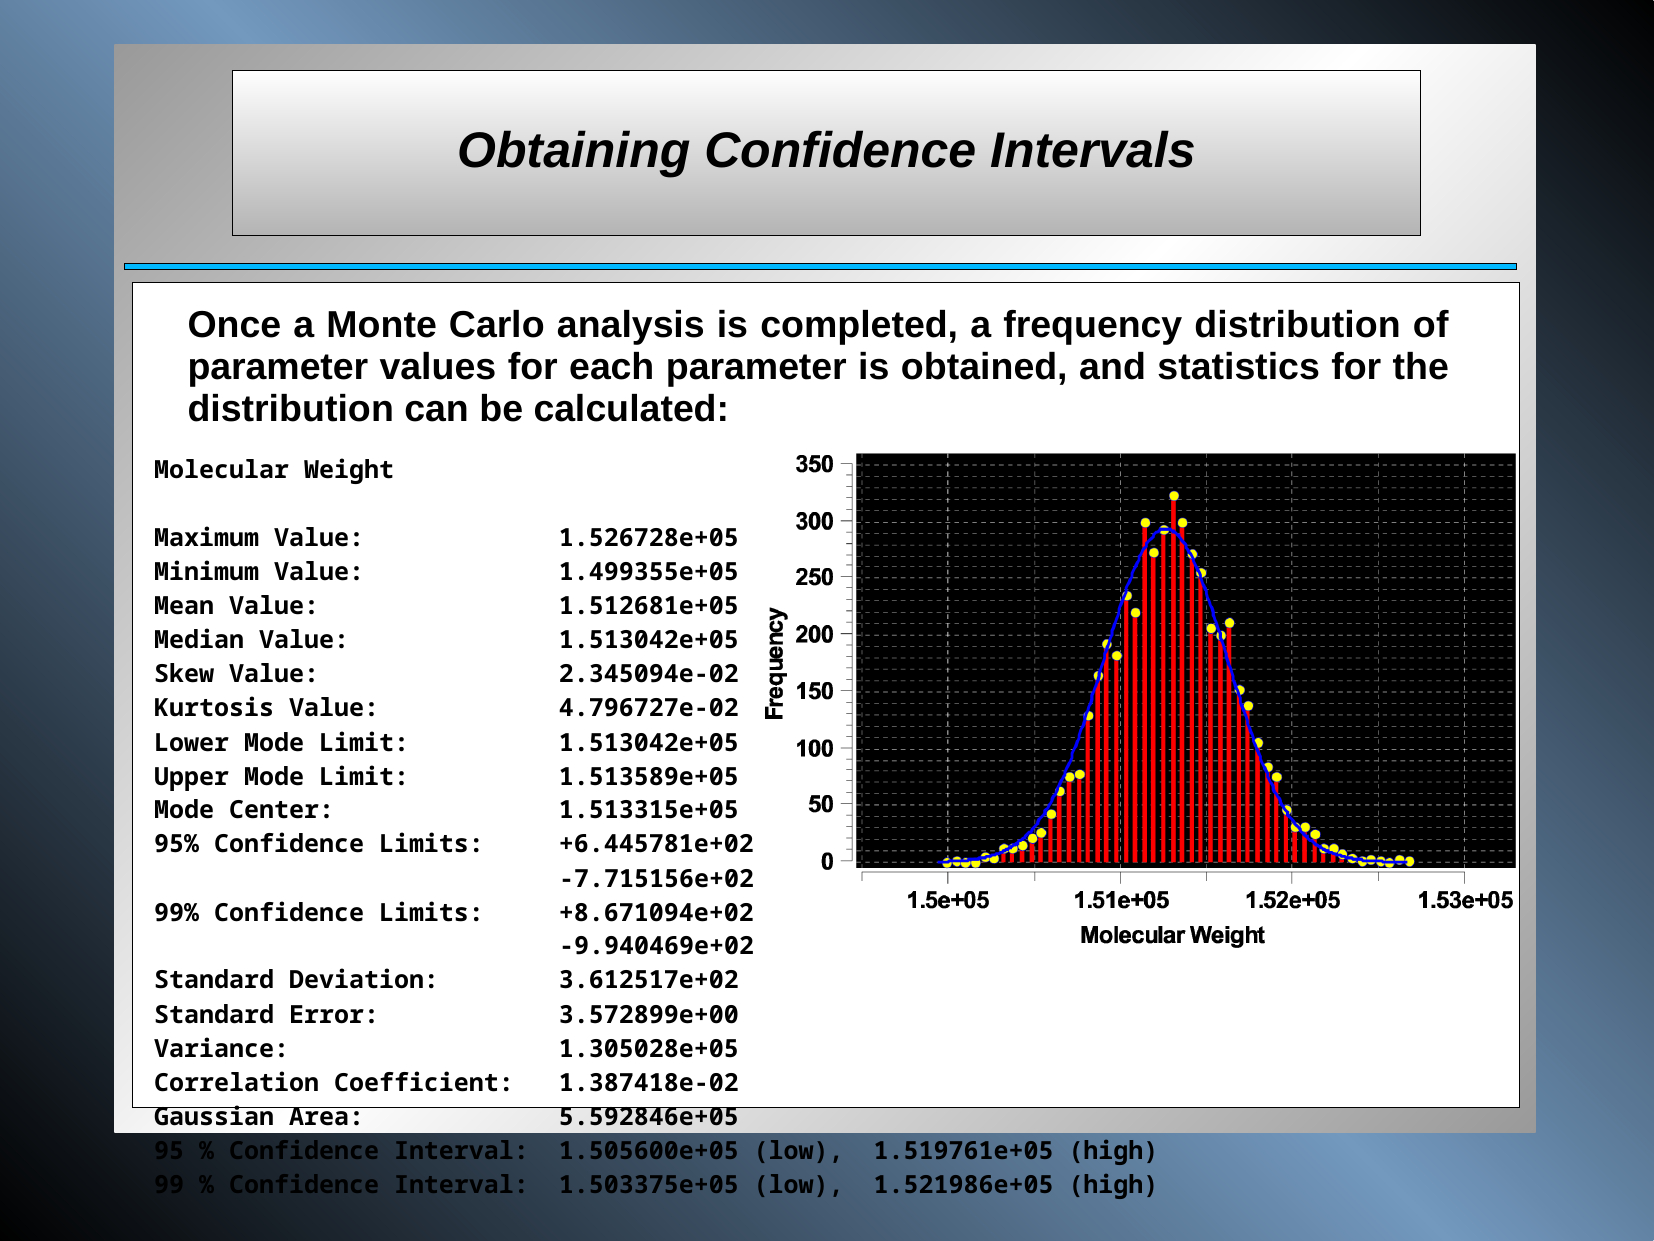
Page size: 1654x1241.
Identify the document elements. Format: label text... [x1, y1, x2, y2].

picture [1163, 453, 1516, 948]
text_box [232, 70, 1421, 236]
text_box Obtaining Confidence Intervals [274, 122, 1379, 185]
text_box [132, 282, 1520, 1108]
text_box Once a Monte Carlo analysis is completed, a frequency distribution of parameter values for each parameter is obtained, and statistics for the distribution can be calculated: [187, 303, 1501, 453]
text_box Molecular Weight Maximum Value: 1.526728e+05 Minimum Value: 1.499355e+05 Mean Value: 1.512681e+05 Median Value: 1.513042e+05 Skew Value: 2.345094e-02 Kurtosis Value: 4.796727e-02 Lower Mode Limit: 1.513042e+05 Upper Mode Limit: 1.513589e+05 Mode Center: 1.513315e+05 95% Confidence Limits: +6.445781e+02 -7.715156e+02 99% Confidence Limits: +8.671094e+02 -9.940469e+02 Standard Deviation: 3.612517e+02 Standard Error: 3.572899e+00 Variance: 1.305028e+05 Correlation Coefficient: 1.387418e-02 Gaussian Area: 5.592846e+05 95 % Confidence Interval: 1.505600e+05 (low), 1.519761e+05 (high) 99 % Confidence Interval: 1.503375e+05 (low), 1.521986e+05 (high) [154, 452, 1163, 1126]
text_box [124, 263, 1517, 270]
